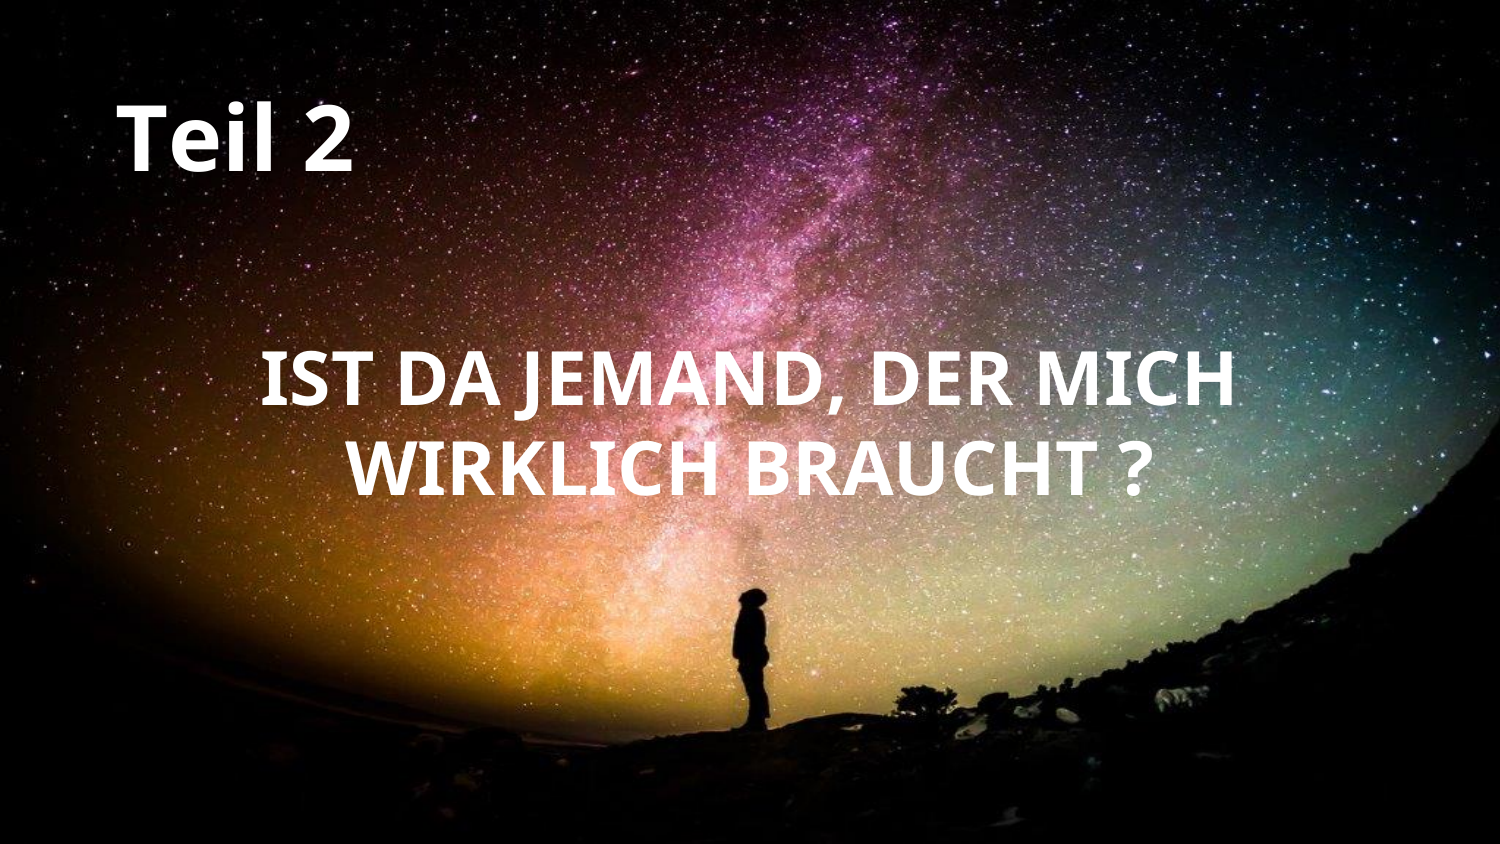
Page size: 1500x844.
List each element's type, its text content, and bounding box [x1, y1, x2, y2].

title Teil 2 [100, 43, 1376, 225]
text_box IST DA JEMAND, DER MICH WIRKLICH BRAUCHT ? [171, 232, 1329, 519]
picture [0, 0, 1500, 844]
